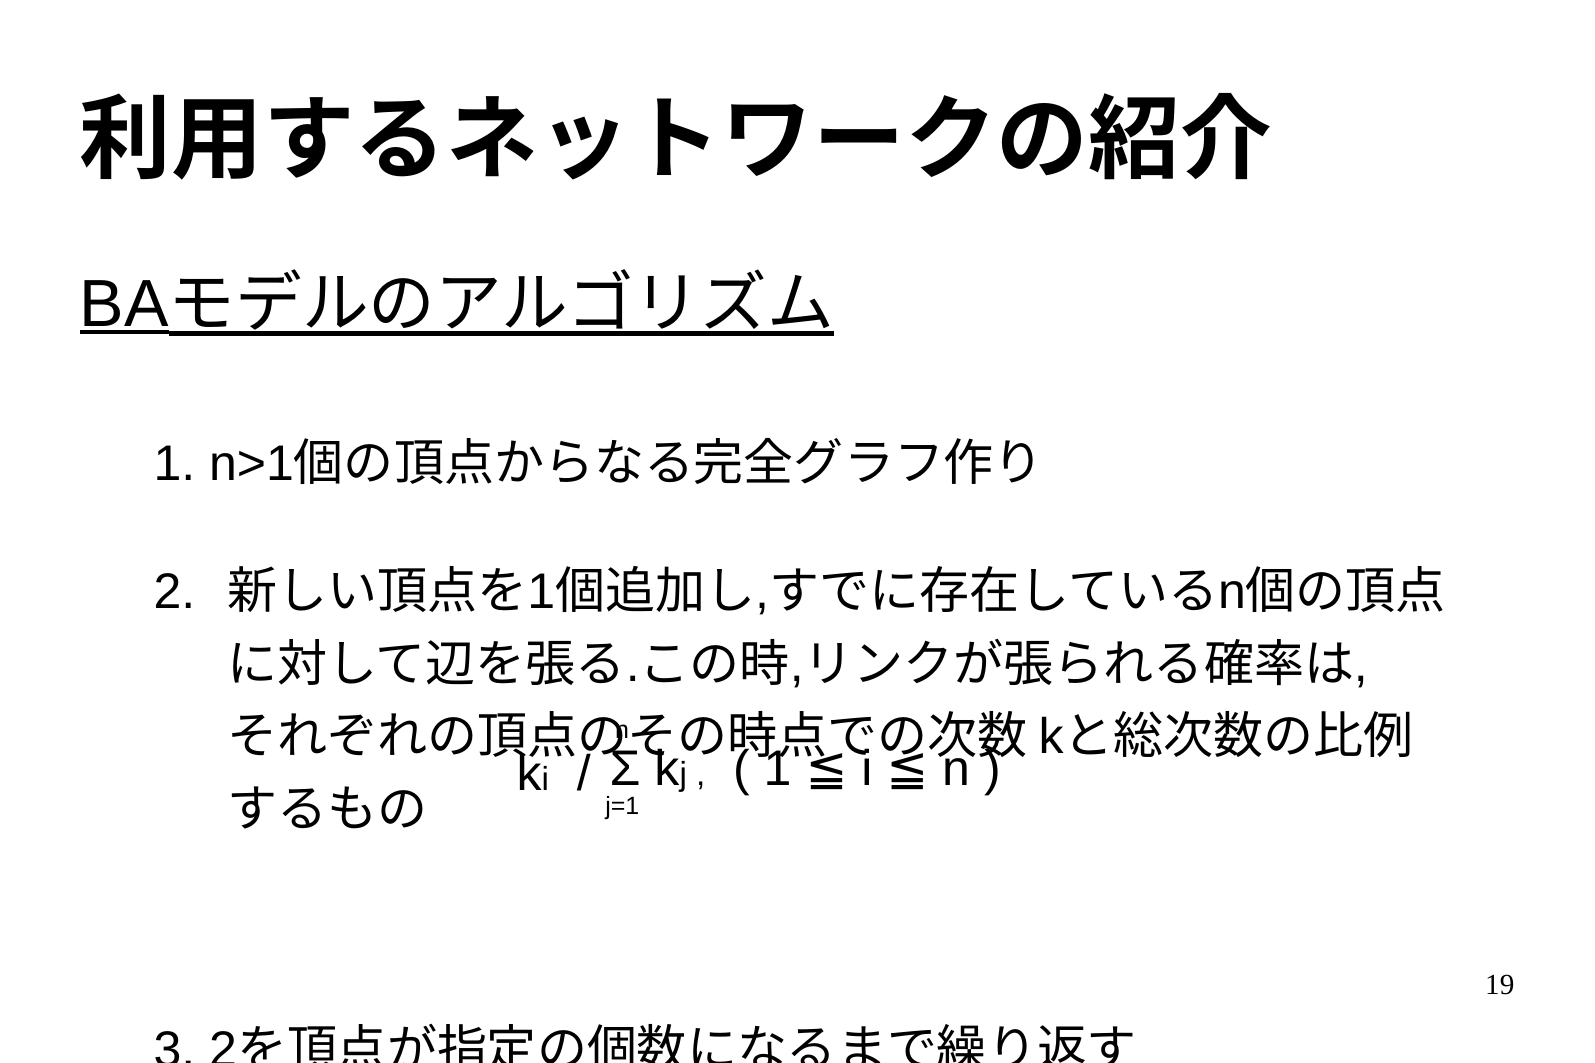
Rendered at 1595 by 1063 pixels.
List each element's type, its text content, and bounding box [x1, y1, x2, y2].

subtitle BAモデルのアルゴリズム 1. n>1個の頂点からなる完全グラフ作り 2. 新しい頂点を1個追加し,すでに存在しているn個の頂点 に対して辺を張る.この時,リンクが張られる確率は, それぞれの頂点のその時点での次数 kと総次数の比例 するもの 3. 2を頂点が指定の個数になるまで繰り返す [79, 248, 1515, 1038]
text_box n [600, 708, 660, 752]
text_box Σ kj , ( 1 ≦ i ≦ n ) [594, 732, 1241, 804]
text_box j=1 [590, 784, 680, 827]
text_box ki / [501, 738, 594, 809]
title 利用するネットワークの紹介 [79, 49, 1515, 213]
